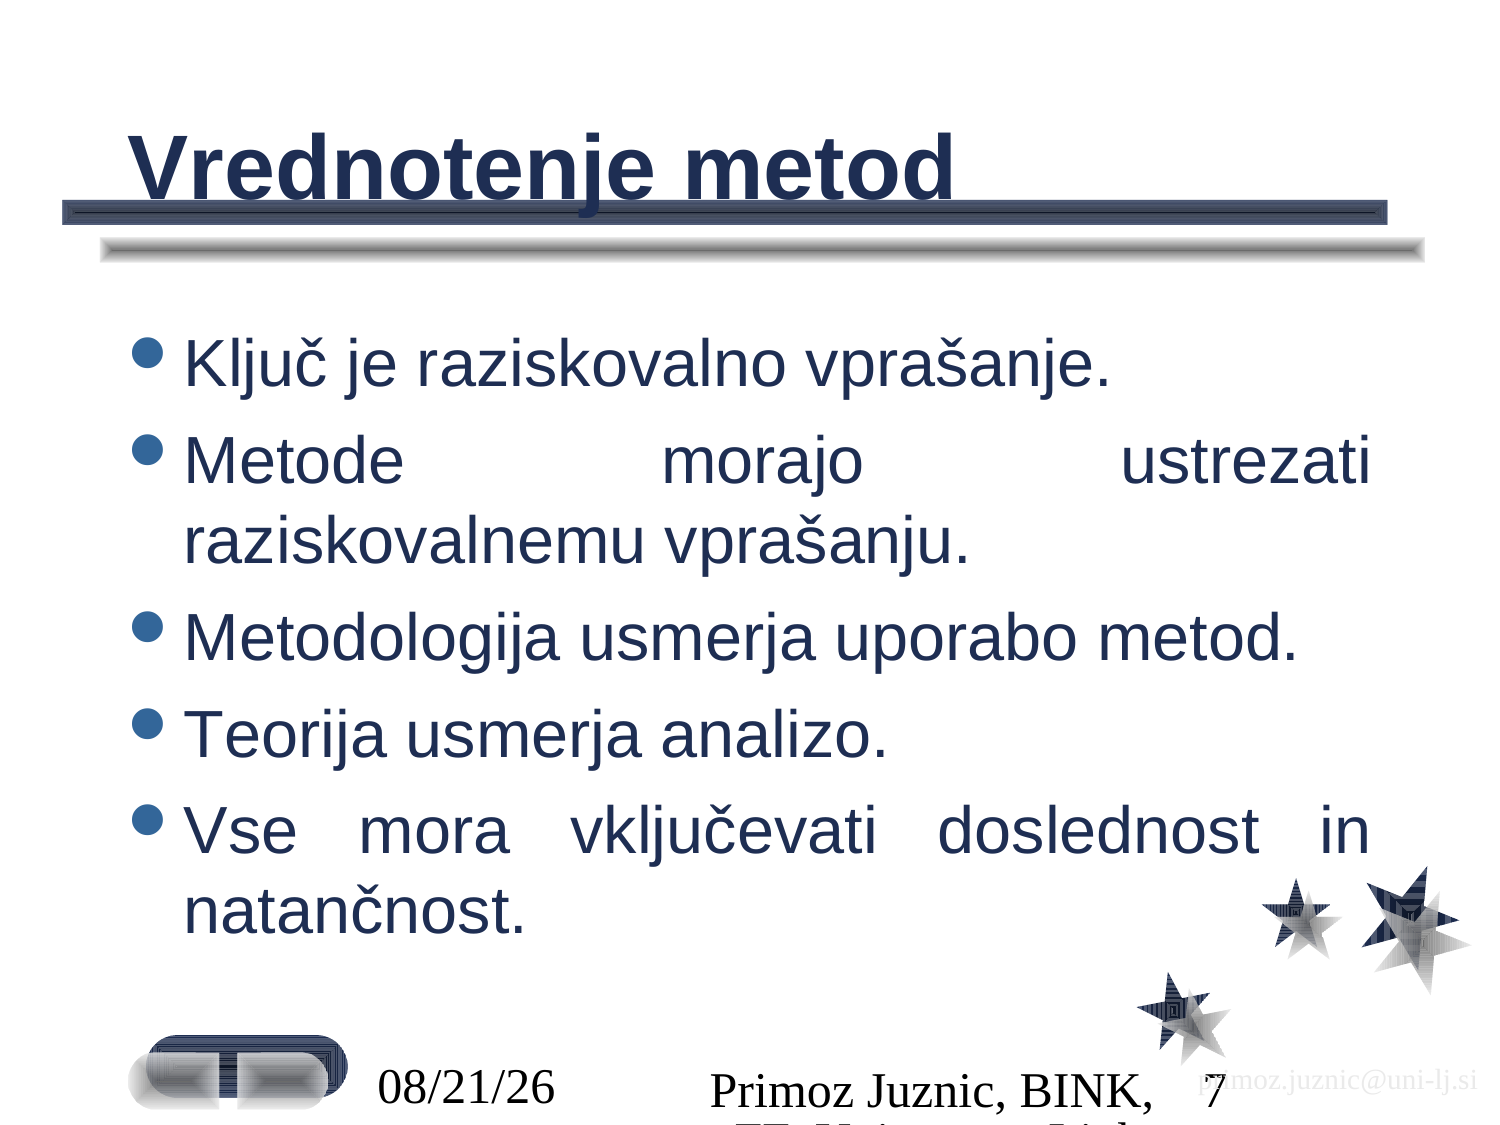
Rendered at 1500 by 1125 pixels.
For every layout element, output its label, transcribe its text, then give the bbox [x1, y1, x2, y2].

title Vrednotenje metod [112, 37, 1388, 225]
list Ključ je raziskovalno vprašanje. Metode morajo ustrezati raziskovalnemu vprašanju. Metodologija usmerja uporabo metod. Teorija usmerja analizo. Vse mora vključevati doslednost in natančnost. [112, 312, 1388, 1051]
